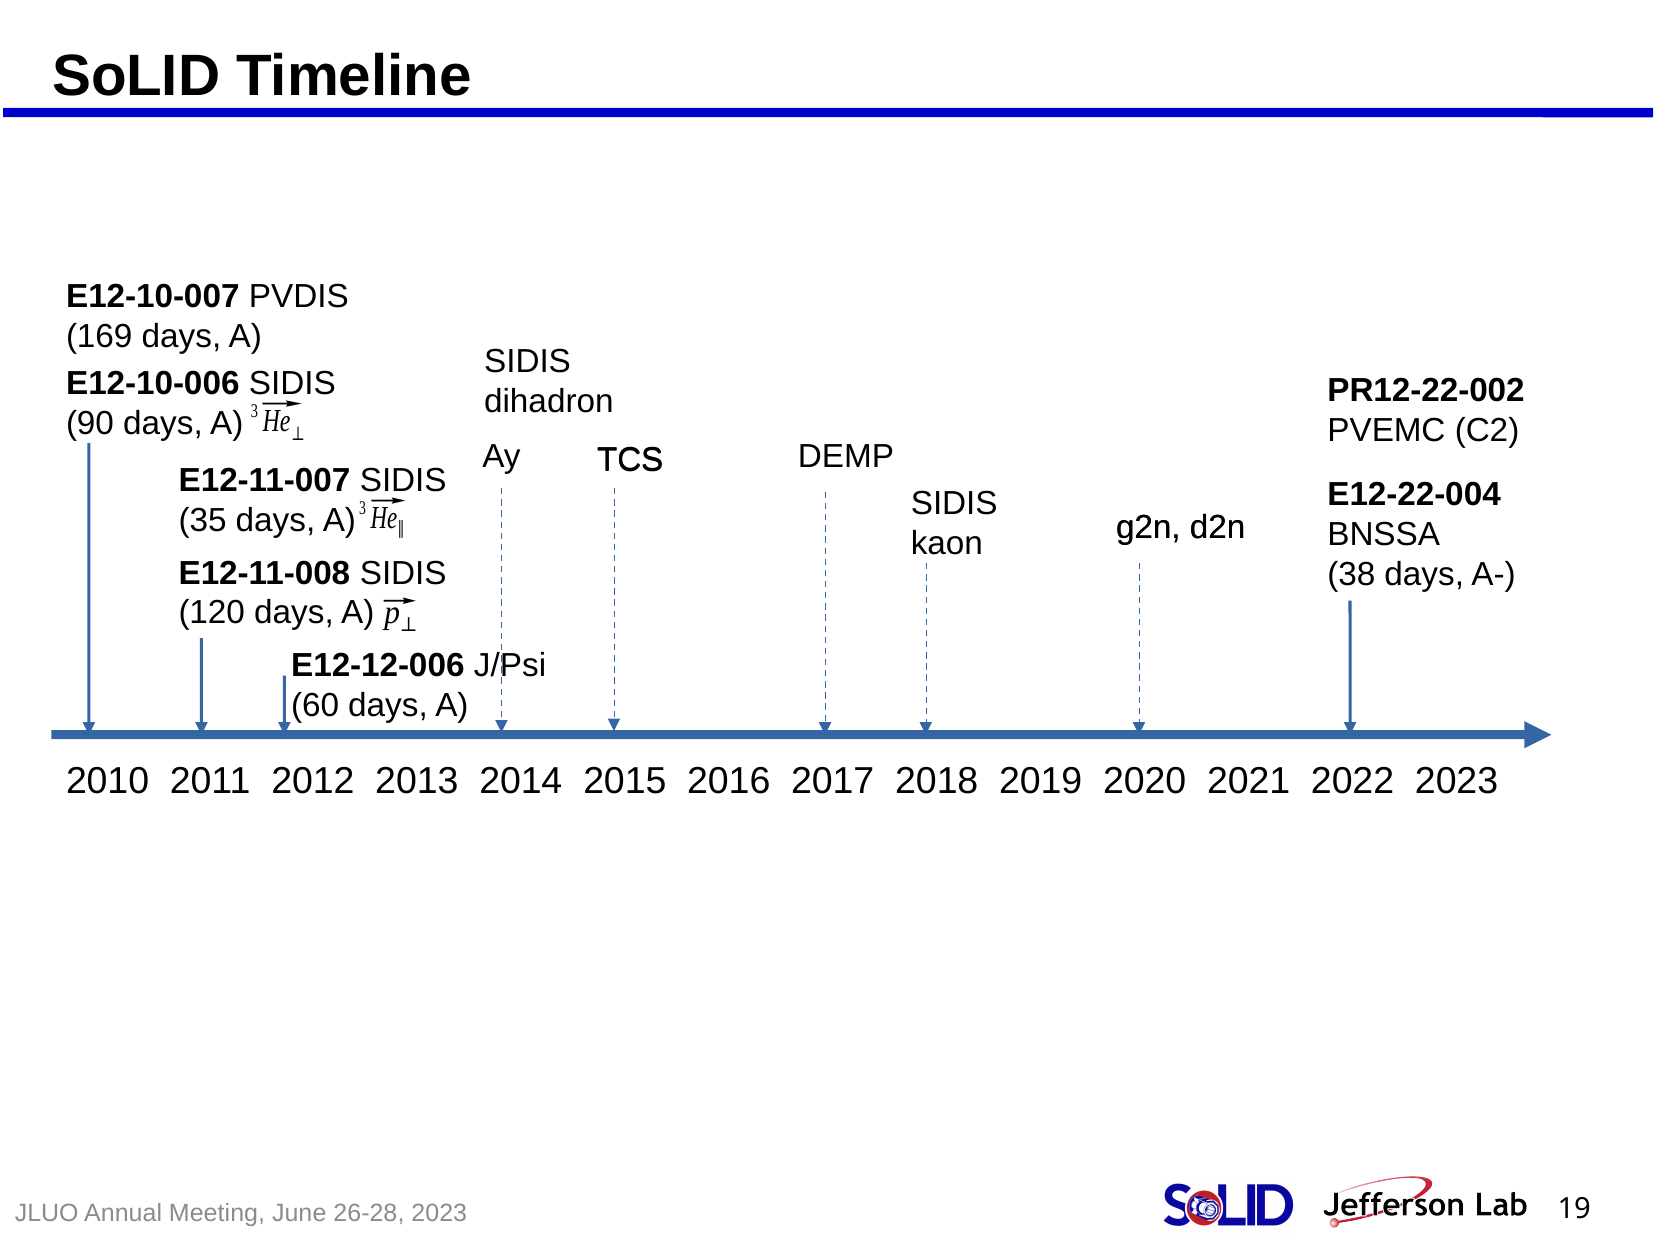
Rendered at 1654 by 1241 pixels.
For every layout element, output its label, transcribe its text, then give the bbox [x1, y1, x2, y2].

chart [372, 593, 427, 635]
picture [1321, 1168, 1540, 1239]
text_box DEMP [783, 426, 952, 479]
text_box SoLID Timeline [37, 29, 1654, 104]
text_box g2n, d2n [1101, 497, 1270, 550]
text_box TCS [582, 430, 751, 483]
text_box E12-22-004 BNSSA (38 days, A-) [1312, 464, 1575, 606]
text_box E12-10-007 PVDIS (169 days, A) [51, 267, 427, 356]
text_box E12-11-008 SIDIS (120 days, A) [163, 543, 502, 643]
picture [1160, 1175, 1296, 1234]
text_box SIDIS dihadron [469, 332, 638, 421]
text_box E12-11-007 SIDIS (35 days, A) [163, 450, 502, 543]
text_box 2010 2011 2012 2013 2014 2015 2016 2017 2018 2019 2020 2021 2022 2023 [51, 748, 1552, 806]
text_box PR12-22-002 PVEMC (C2) [1312, 361, 1650, 451]
text_box Ay [467, 426, 636, 479]
chart [244, 399, 312, 445]
text_box SIDIS kaon [896, 474, 1065, 563]
text_box E12-10-006 SIDIS (90 days, A) [51, 354, 422, 443]
text_box E12-12-006 J/Psi (60 days, A) [276, 635, 614, 730]
chart [353, 495, 414, 541]
